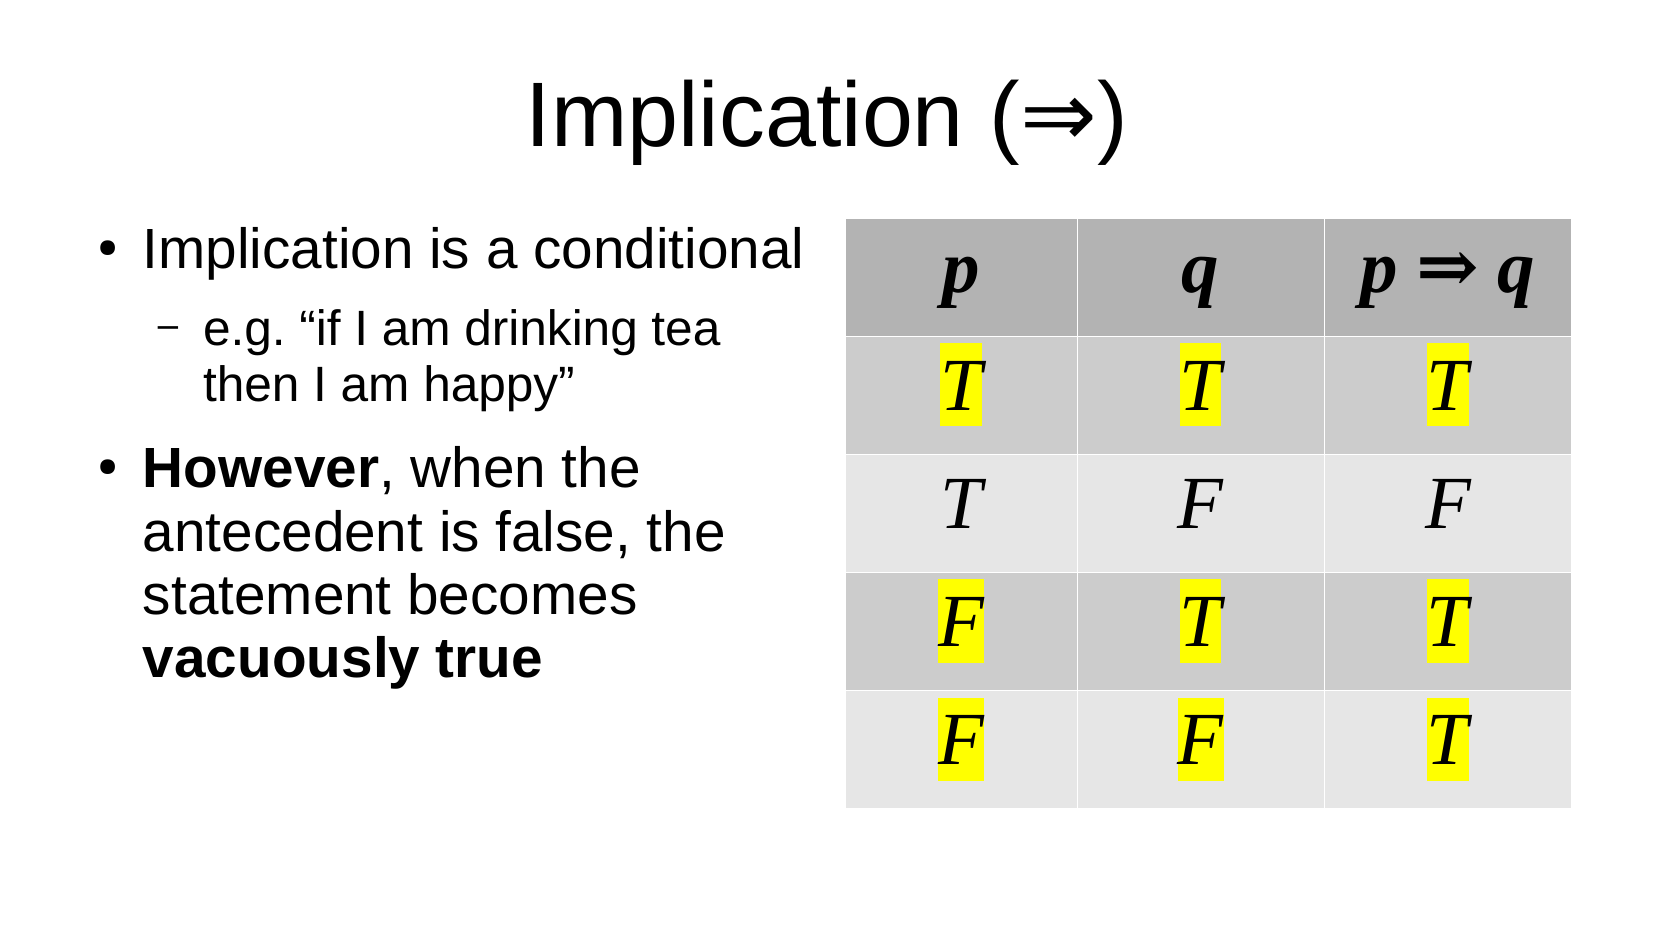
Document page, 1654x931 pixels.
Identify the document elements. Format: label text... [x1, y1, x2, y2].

table_cell F [846, 573, 1077, 690]
table_header p [846, 219, 1077, 336]
table_cell F [1078, 691, 1324, 808]
table_header q [1078, 219, 1324, 336]
table_cell F [1325, 455, 1571, 572]
table_cell T [1325, 573, 1571, 690]
table_cell F [1078, 455, 1324, 572]
table_cell T [1325, 691, 1571, 808]
table_header p ⇒ q [1325, 219, 1571, 336]
table_cell T [846, 455, 1077, 572]
table_cell T [1325, 337, 1571, 454]
table_cell T [1078, 573, 1324, 690]
list Implication is a conditional e.g. “if I am drinking tea then I am happy” However, when the antecedent is false, the statement becomes vacuously true [82, 217, 809, 758]
table_cell F [846, 691, 1077, 808]
table_cell T [1078, 337, 1324, 454]
title Implication (⇒) [82, 37, 1571, 193]
table_cell T [846, 337, 1077, 454]
